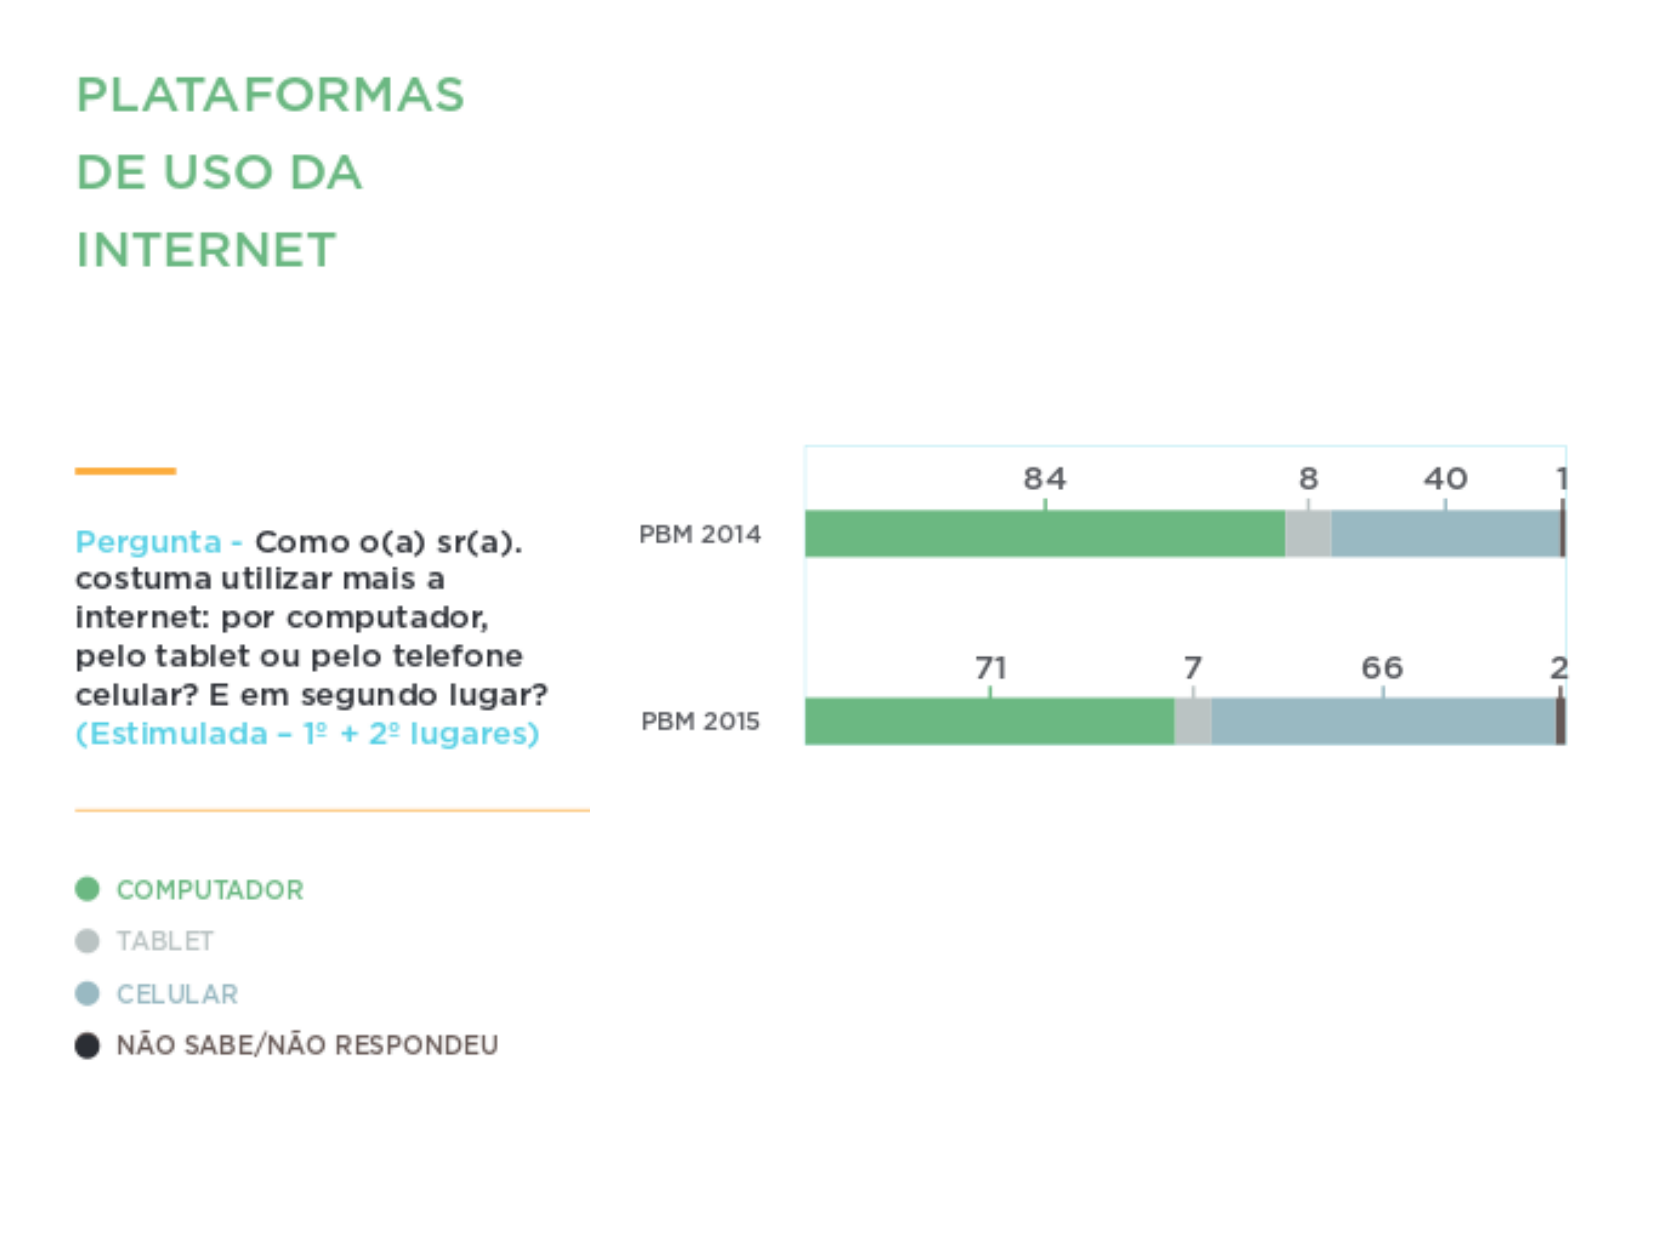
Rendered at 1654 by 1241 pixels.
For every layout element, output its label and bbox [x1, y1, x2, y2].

picture [27, 44, 590, 1111]
picture [617, 401, 1619, 804]
